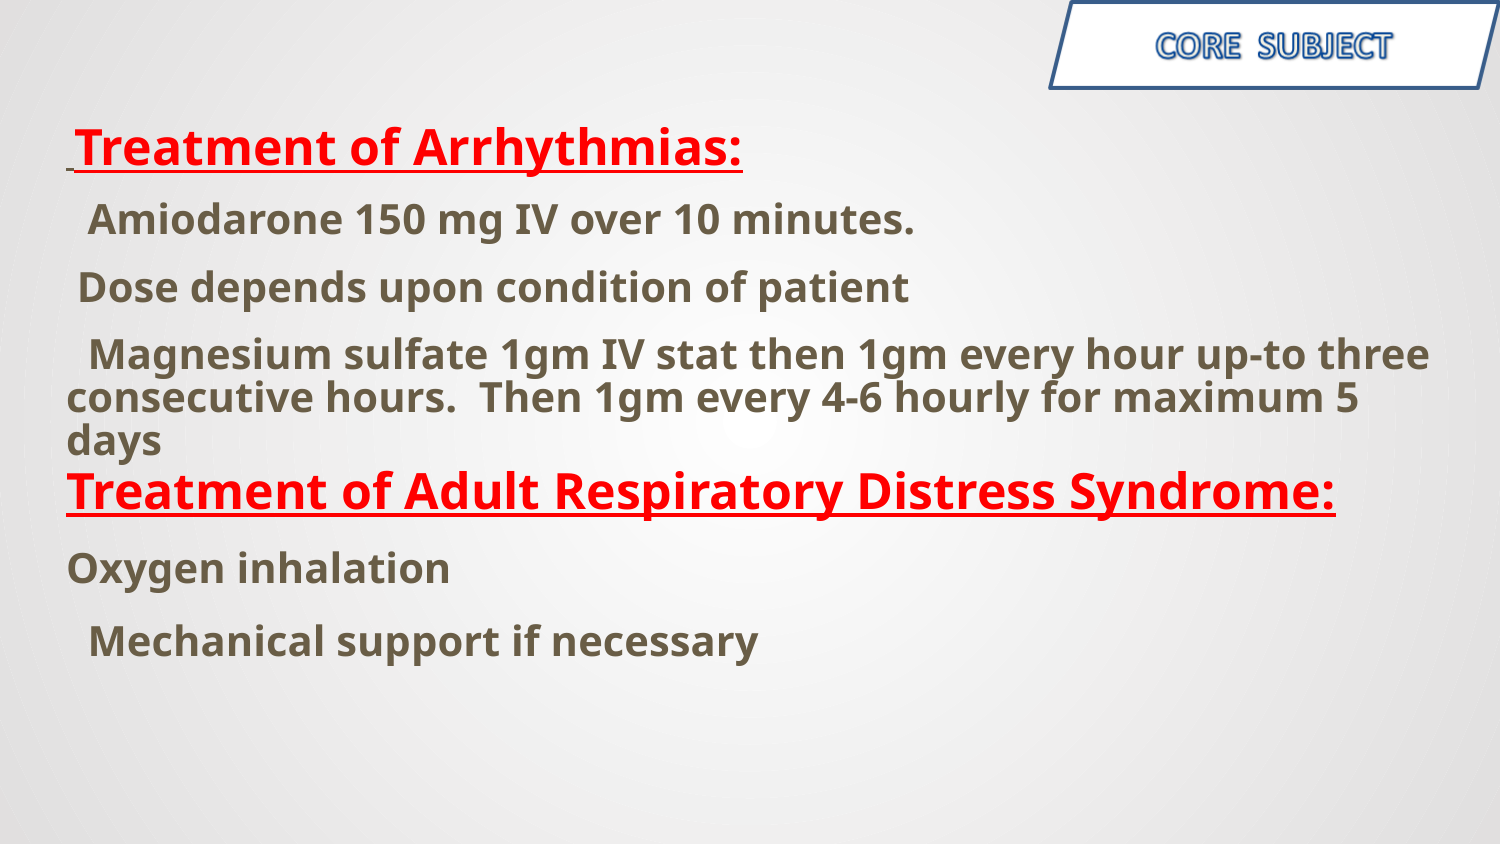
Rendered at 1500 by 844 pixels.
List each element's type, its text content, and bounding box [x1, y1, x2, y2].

list Treatment of Arrhythmias: Amiodarone 150 mg IV over 10 minutes. Dose depends upon condition of patient Magnesium sulfate 1gm IV stat then 1gm every hour up-to three consecutive hours. Then 1gm every 4-6 hourly for maximum 5 days Treatment of Adult Respiratory Distress Syndrome: Oxygen inhalation Mechanical support if necessary [51, 110, 1449, 807]
picture [1048, 0, 1500, 95]
